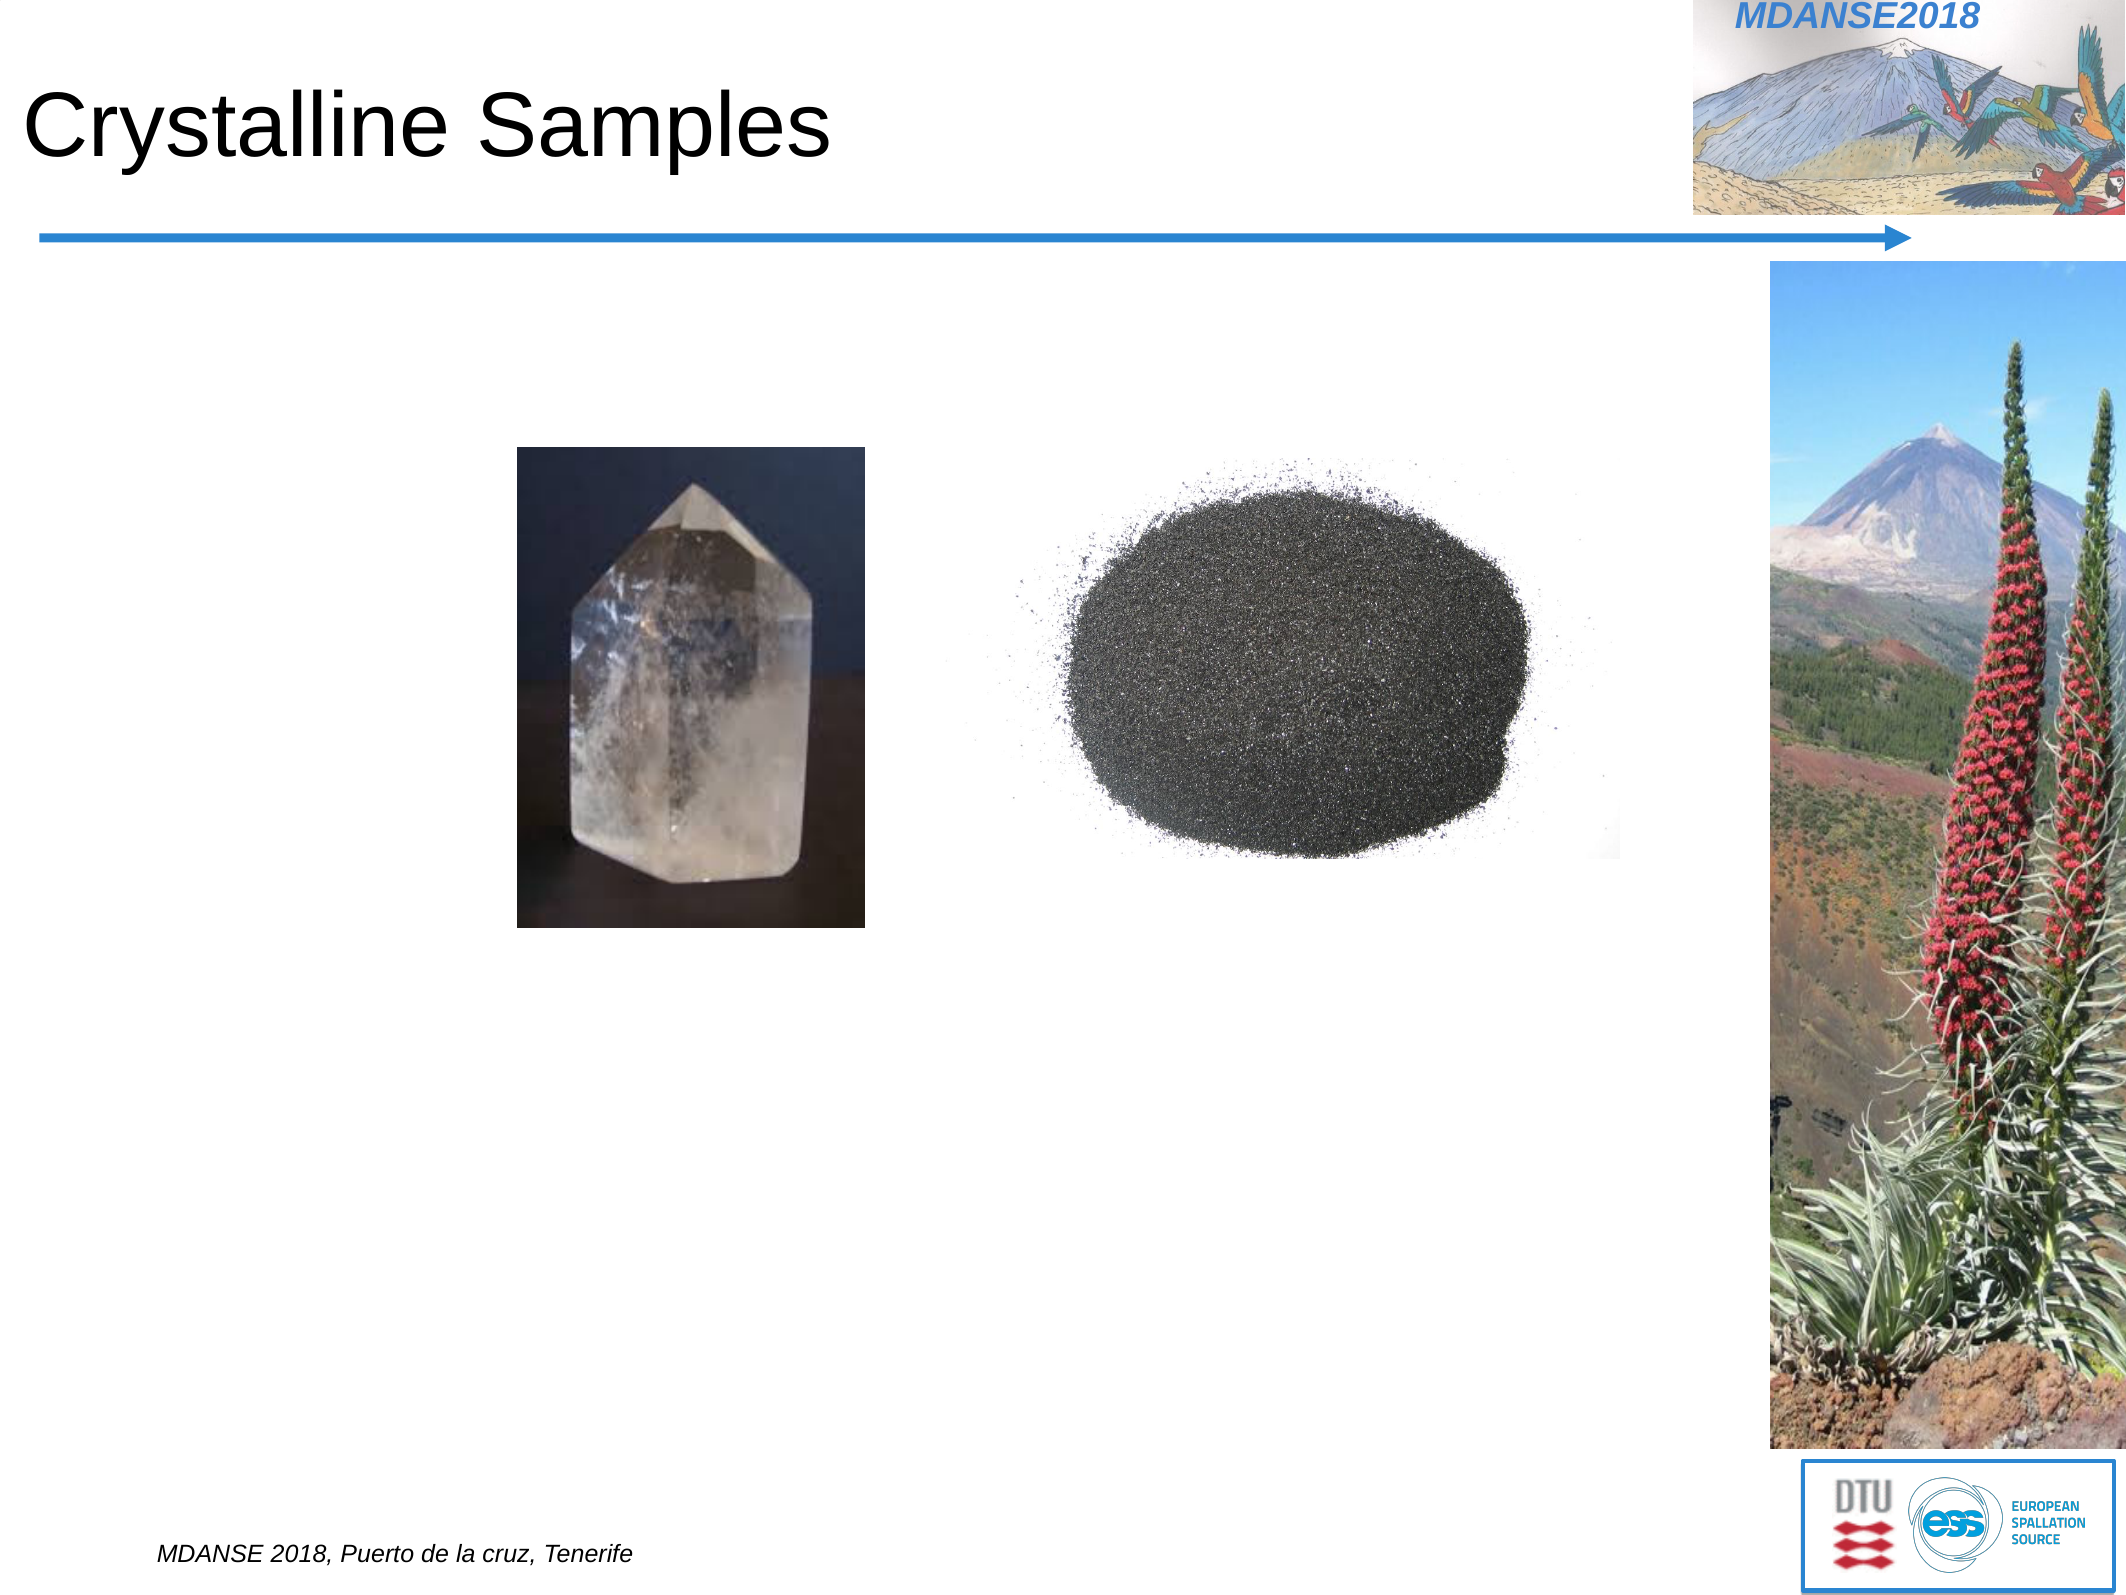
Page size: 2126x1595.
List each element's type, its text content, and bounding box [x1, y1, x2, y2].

picture [1770, 261, 2126, 1449]
picture [908, 458, 1620, 859]
picture [1832, 1477, 1897, 1573]
title Crystalline Samples [22, 40, 1938, 209]
picture [517, 447, 865, 928]
picture [1908, 1477, 2085, 1573]
picture [1693, 0, 2125, 215]
